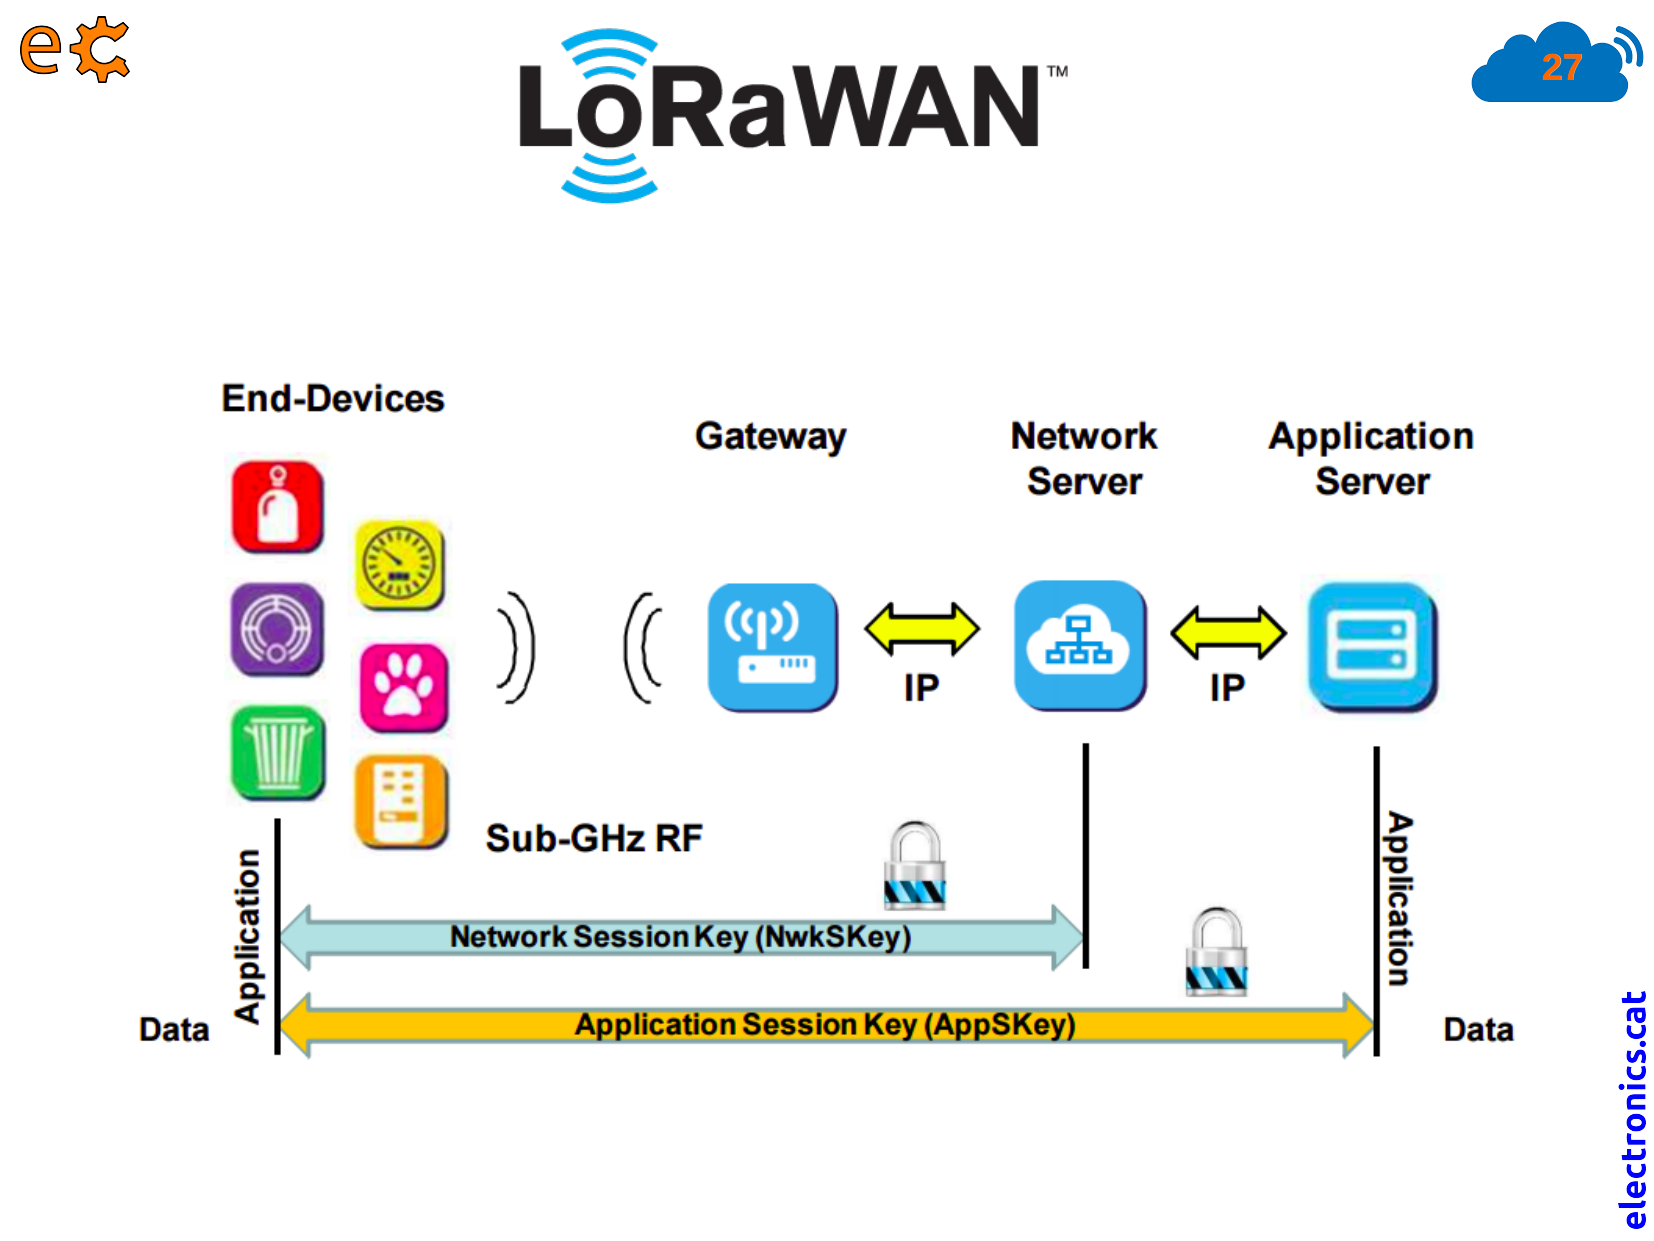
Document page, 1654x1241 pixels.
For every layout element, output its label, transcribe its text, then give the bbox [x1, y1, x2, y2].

picture [405, 0, 1146, 284]
picture [20, 16, 130, 83]
text_box <número> [1526, 38, 1654, 109]
picture [1464, 16, 1650, 106]
picture [1618, 991, 1646, 1229]
picture [123, 377, 1524, 1063]
